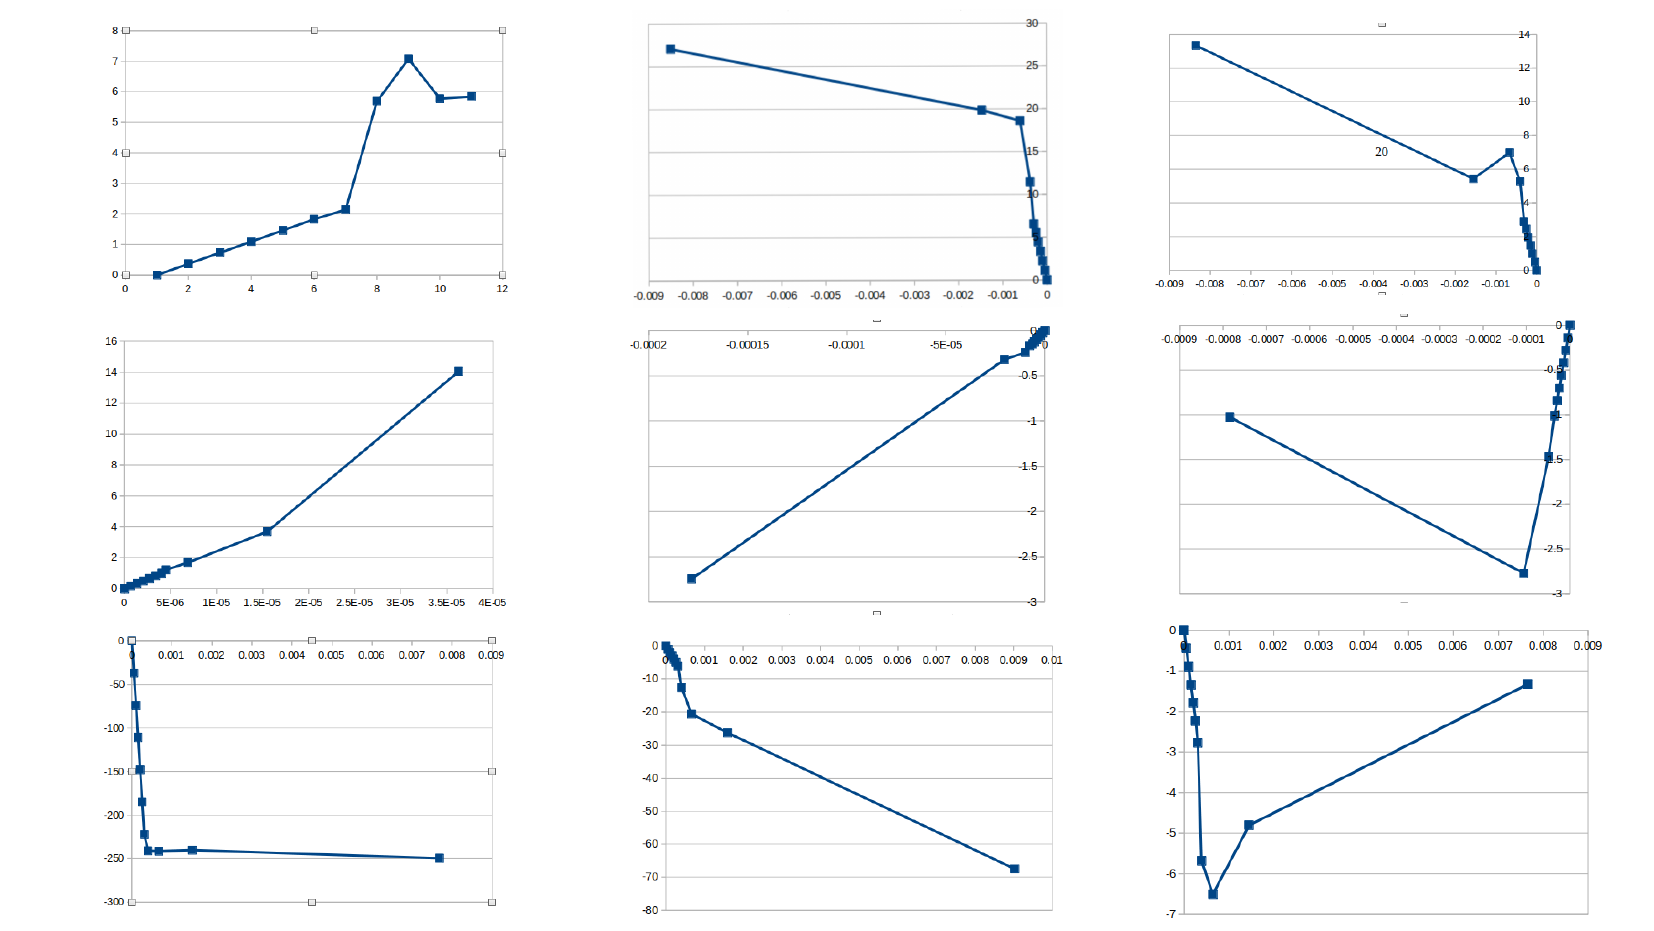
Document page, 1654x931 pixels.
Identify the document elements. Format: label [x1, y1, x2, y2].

picture [1157, 620, 1606, 922]
picture [637, 637, 1065, 917]
picture [94, 628, 508, 910]
picture [1157, 314, 1582, 603]
picture [625, 320, 1057, 615]
picture [103, 330, 520, 610]
picture [632, 9, 1063, 308]
picture [1150, 23, 1548, 295]
picture [106, 23, 520, 296]
